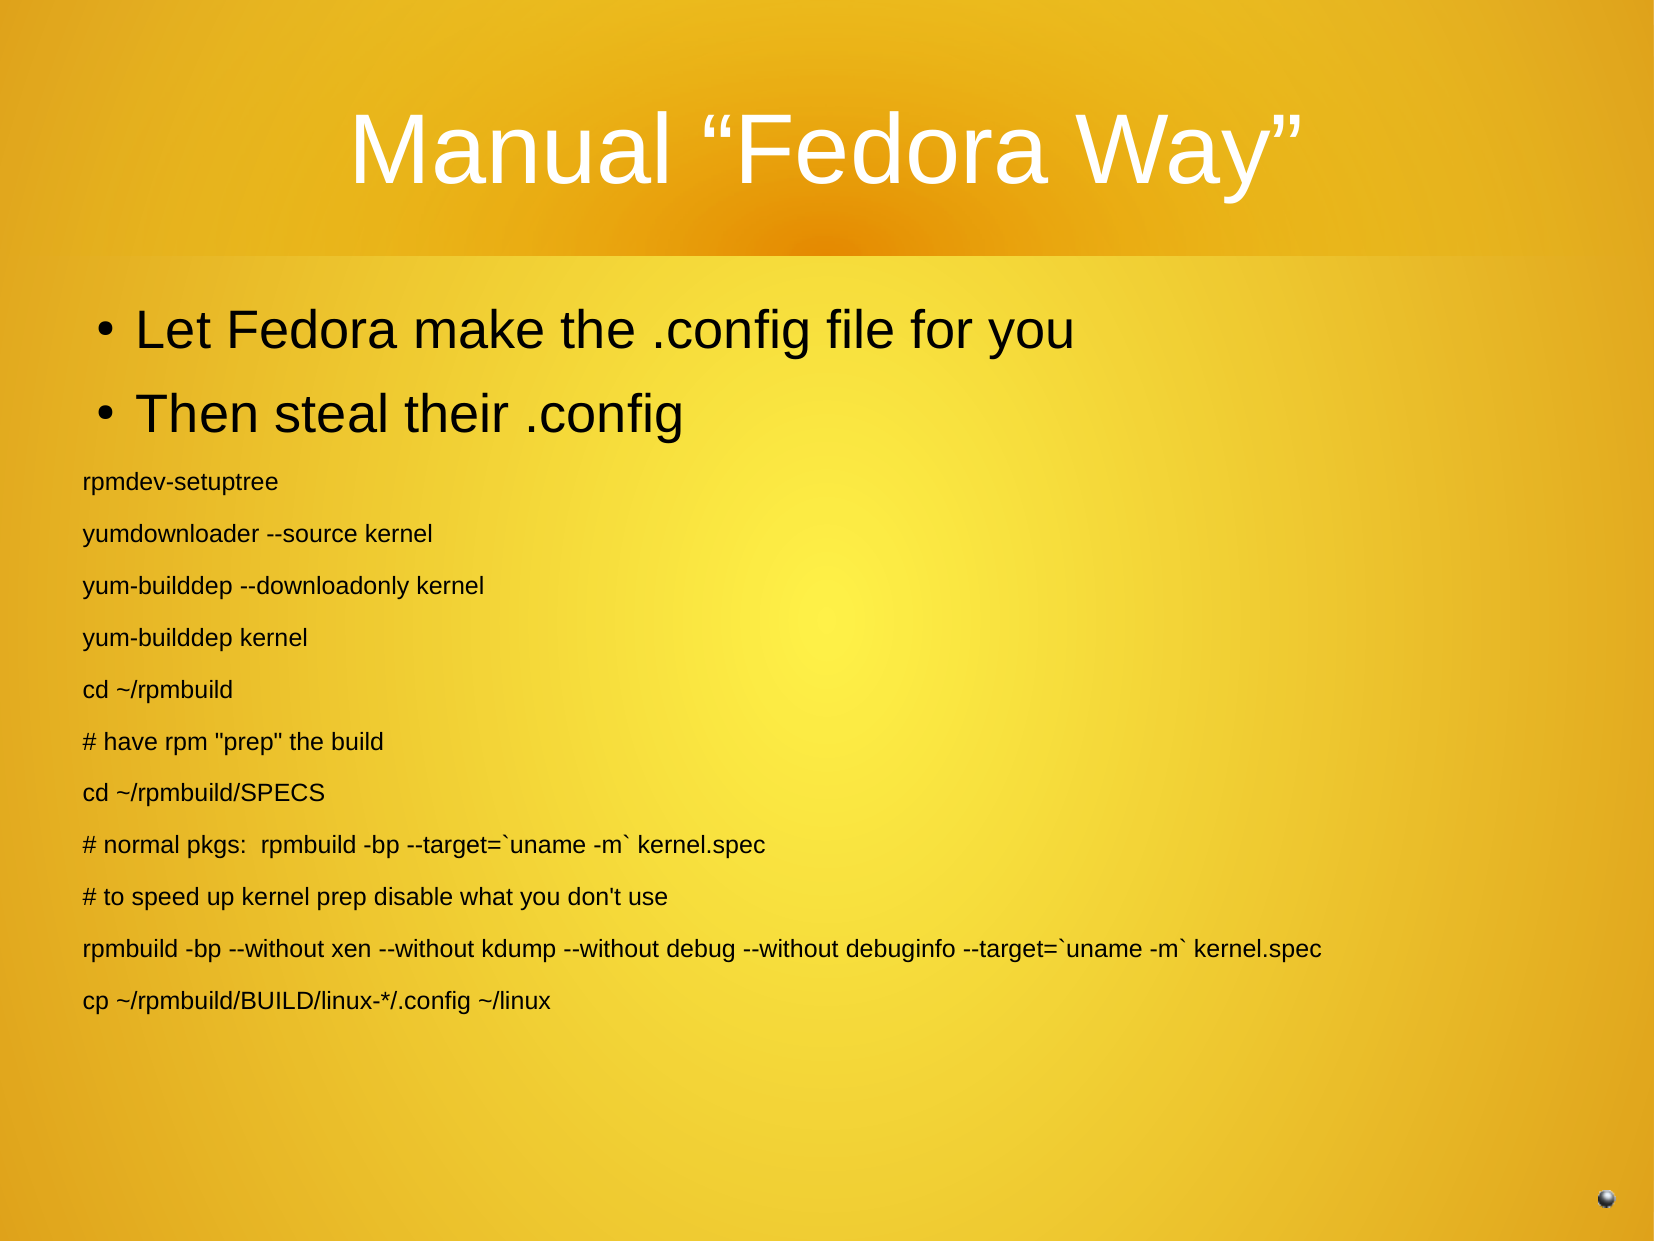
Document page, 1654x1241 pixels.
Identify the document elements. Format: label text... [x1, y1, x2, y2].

list Let Fedora make the .config file for you Then steal their .config rpmdev-setuptree yumdownloader --source kernel yum-builddep --downloadonly kernel yum-builddep kernel cd ~/rpmbuild # have rpm "prep" the build cd ~/rpmbuild/SPECS # normal pkgs: rpmbuild -bp --target=`uname -m` kernel.spec # to speed up kernel prep disable what you don't use rpmbuild -bp --without xen --without kdump --without debug --without debuginfo --target=`uname -m` kernel.spec cp ~/rpmbuild/BUILD/linux-*/.config ~/linux [82, 299, 1571, 1019]
picture [1598, 1190, 1616, 1208]
title Manual “Fedora Way” [82, 47, 1571, 252]
